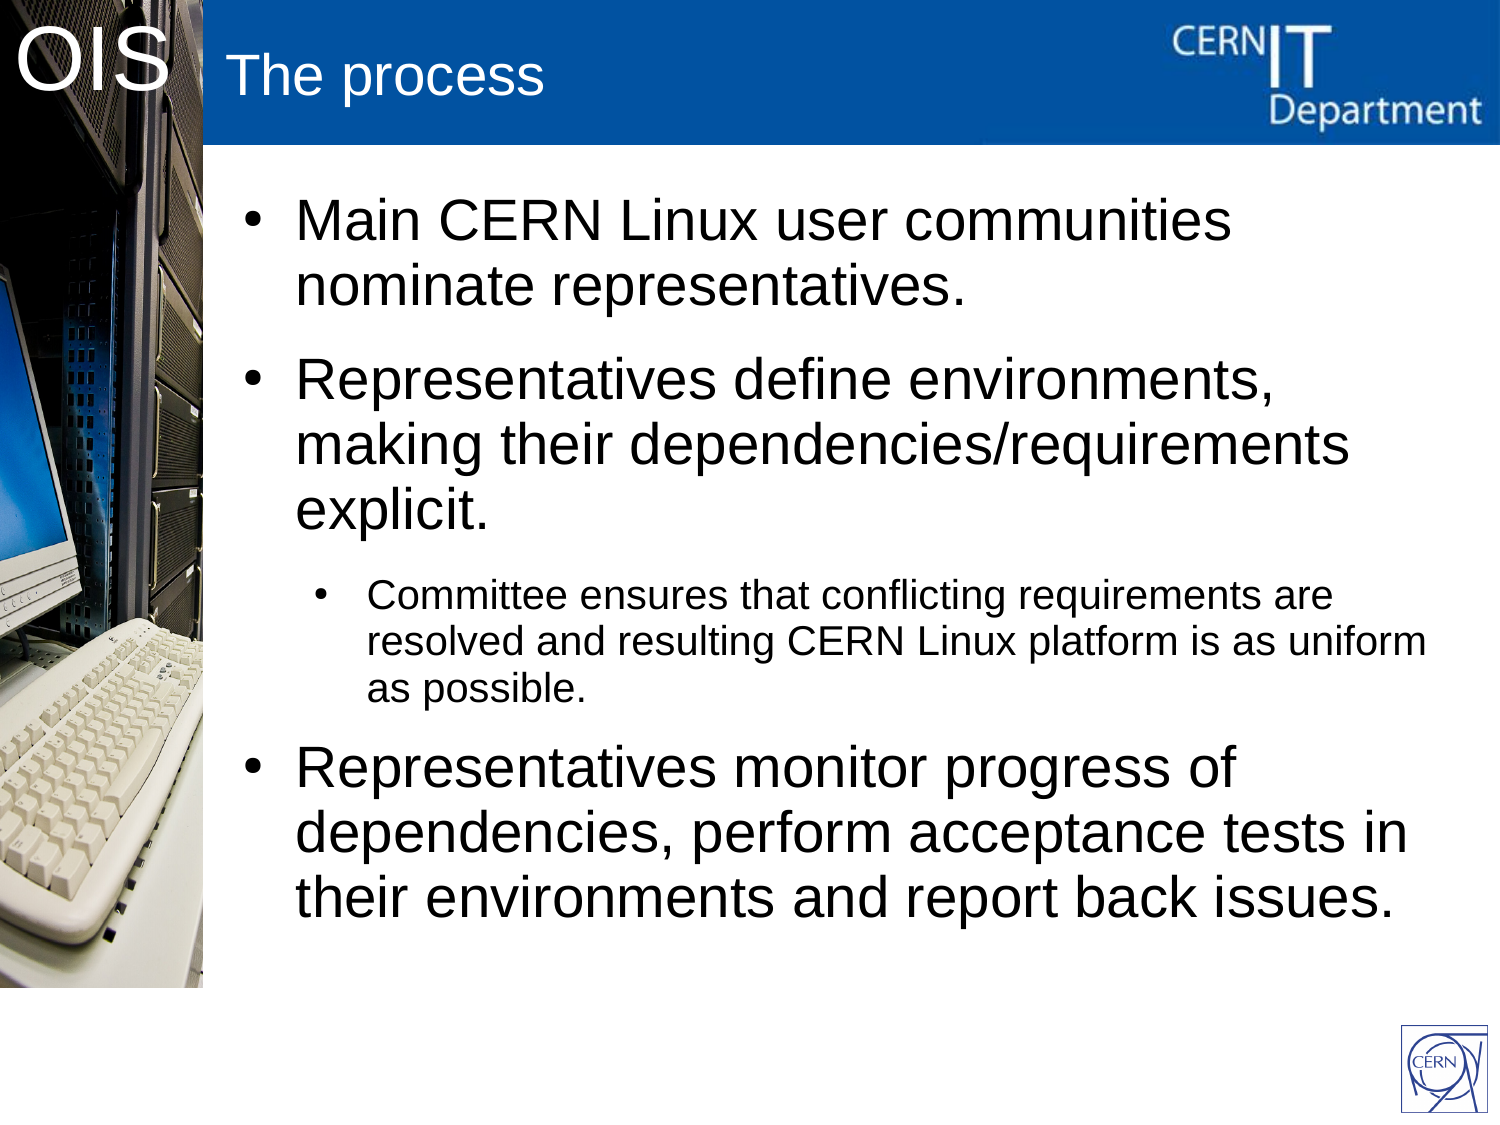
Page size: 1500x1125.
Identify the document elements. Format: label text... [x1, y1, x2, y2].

picture [0, 0, 1500, 988]
list Main CERN Linux user communities nominate representatives. Representatives define environments, making their dependencies/requirements explicit. Committee ensures that conflicting requirements are resolved and resulting CERN Linux platform is as uniform as possible. Representatives monitor progress of dependencies, perform acceptance tests in their environments and report back issues. [225, 187, 1463, 998]
picture [1401, 1025, 1488, 1113]
title The process [225, 7, 1238, 143]
